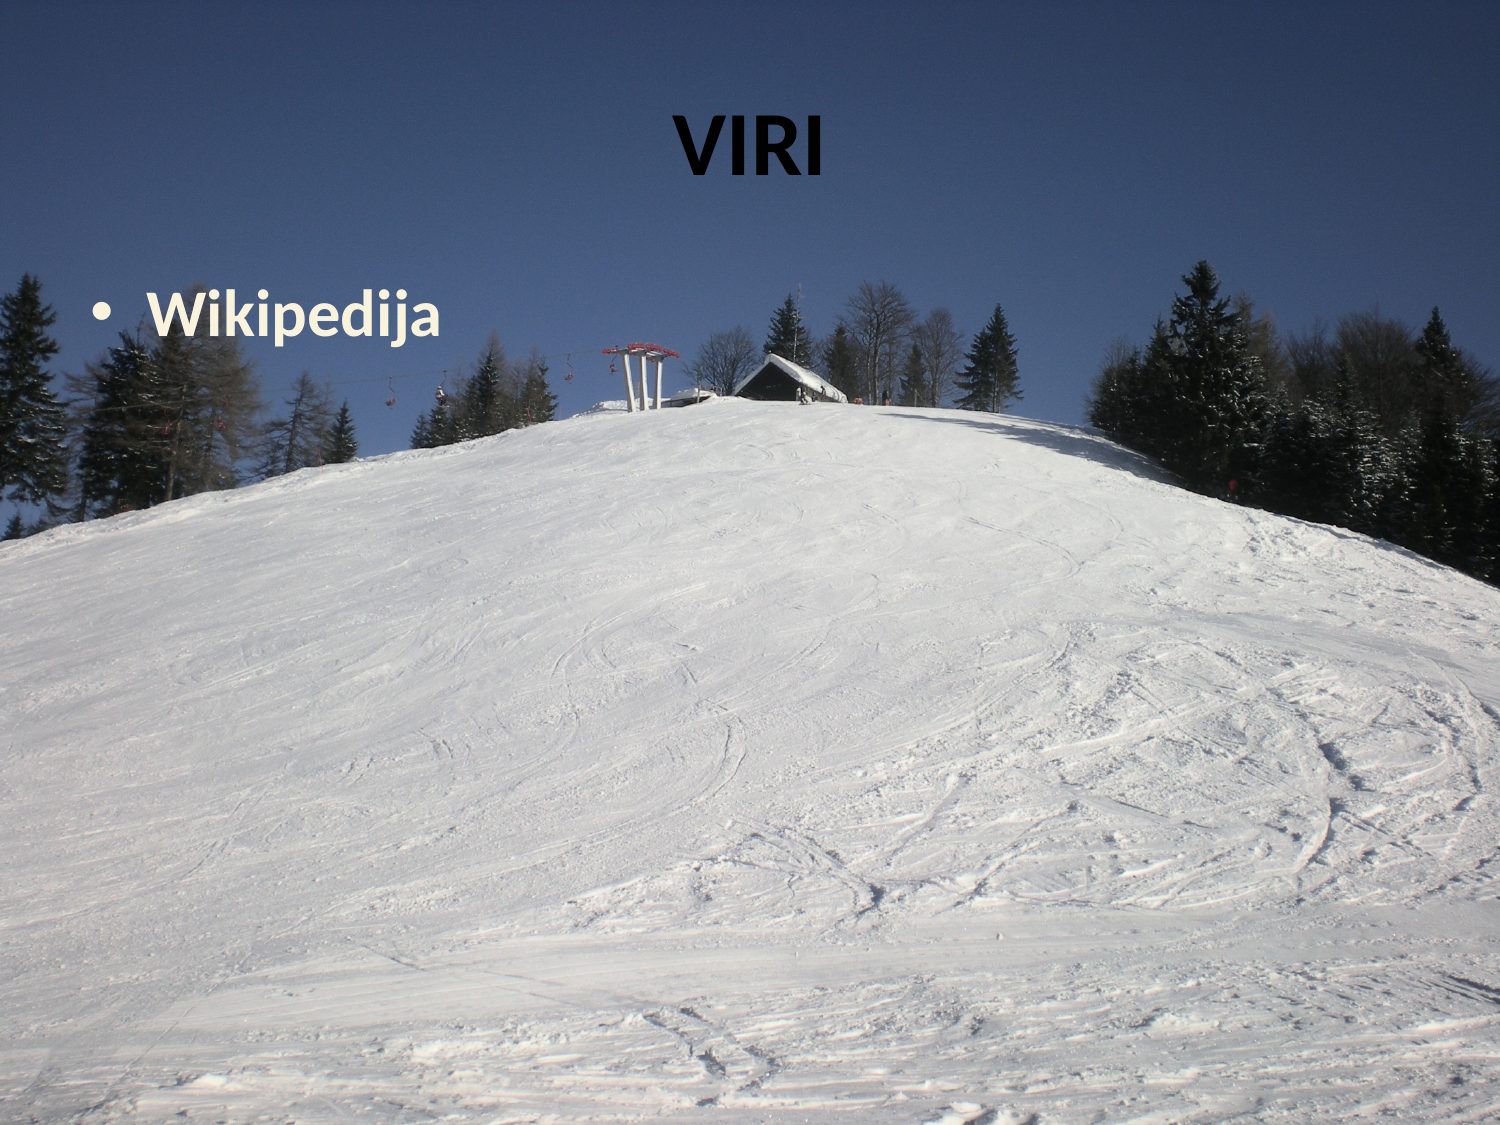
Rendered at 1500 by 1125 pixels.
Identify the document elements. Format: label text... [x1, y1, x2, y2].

title VIRI [75, 45, 1425, 233]
list Wikipedija [75, 262, 1425, 1005]
picture [0, 0, 1500, 1125]
